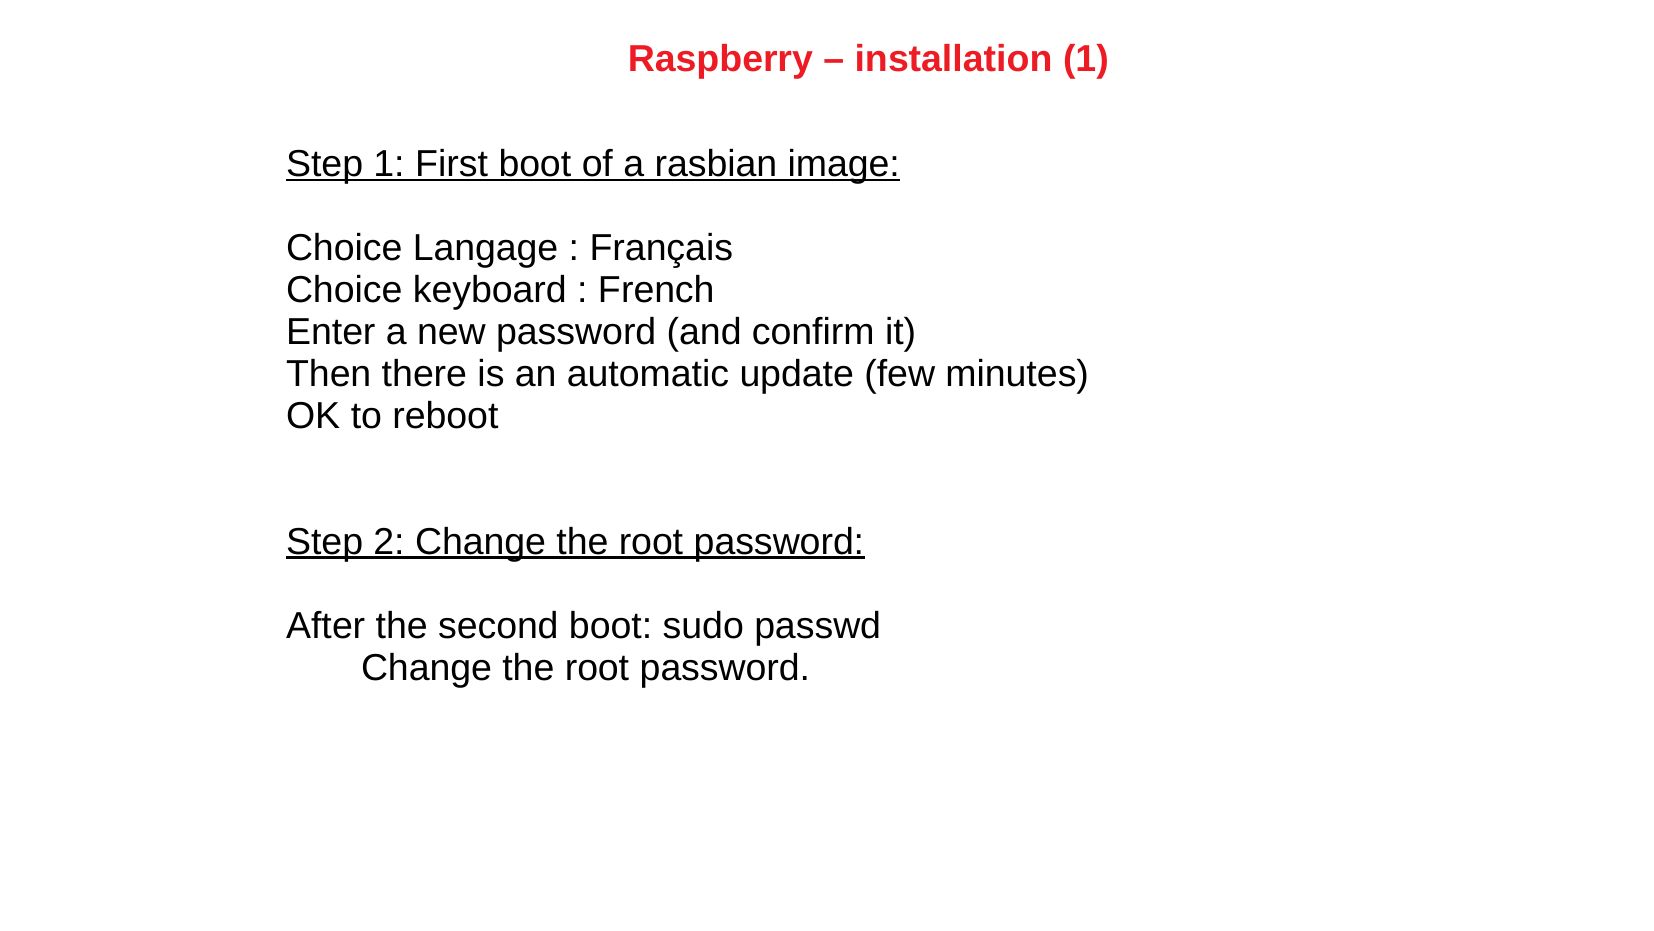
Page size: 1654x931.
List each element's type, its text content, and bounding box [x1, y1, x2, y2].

text_box Step 1: First boot of a rasbian image: Choice Langage : Français Choice keyboard : French Enter a new password (and confirm it) Then there is an automatic update (few minutes) OK to reboot Step 2: Change the root password: After the second boot: sudo passwd Change the root password. [271, 135, 1567, 738]
text_box Raspberry – installation (1) [613, 30, 1124, 91]
